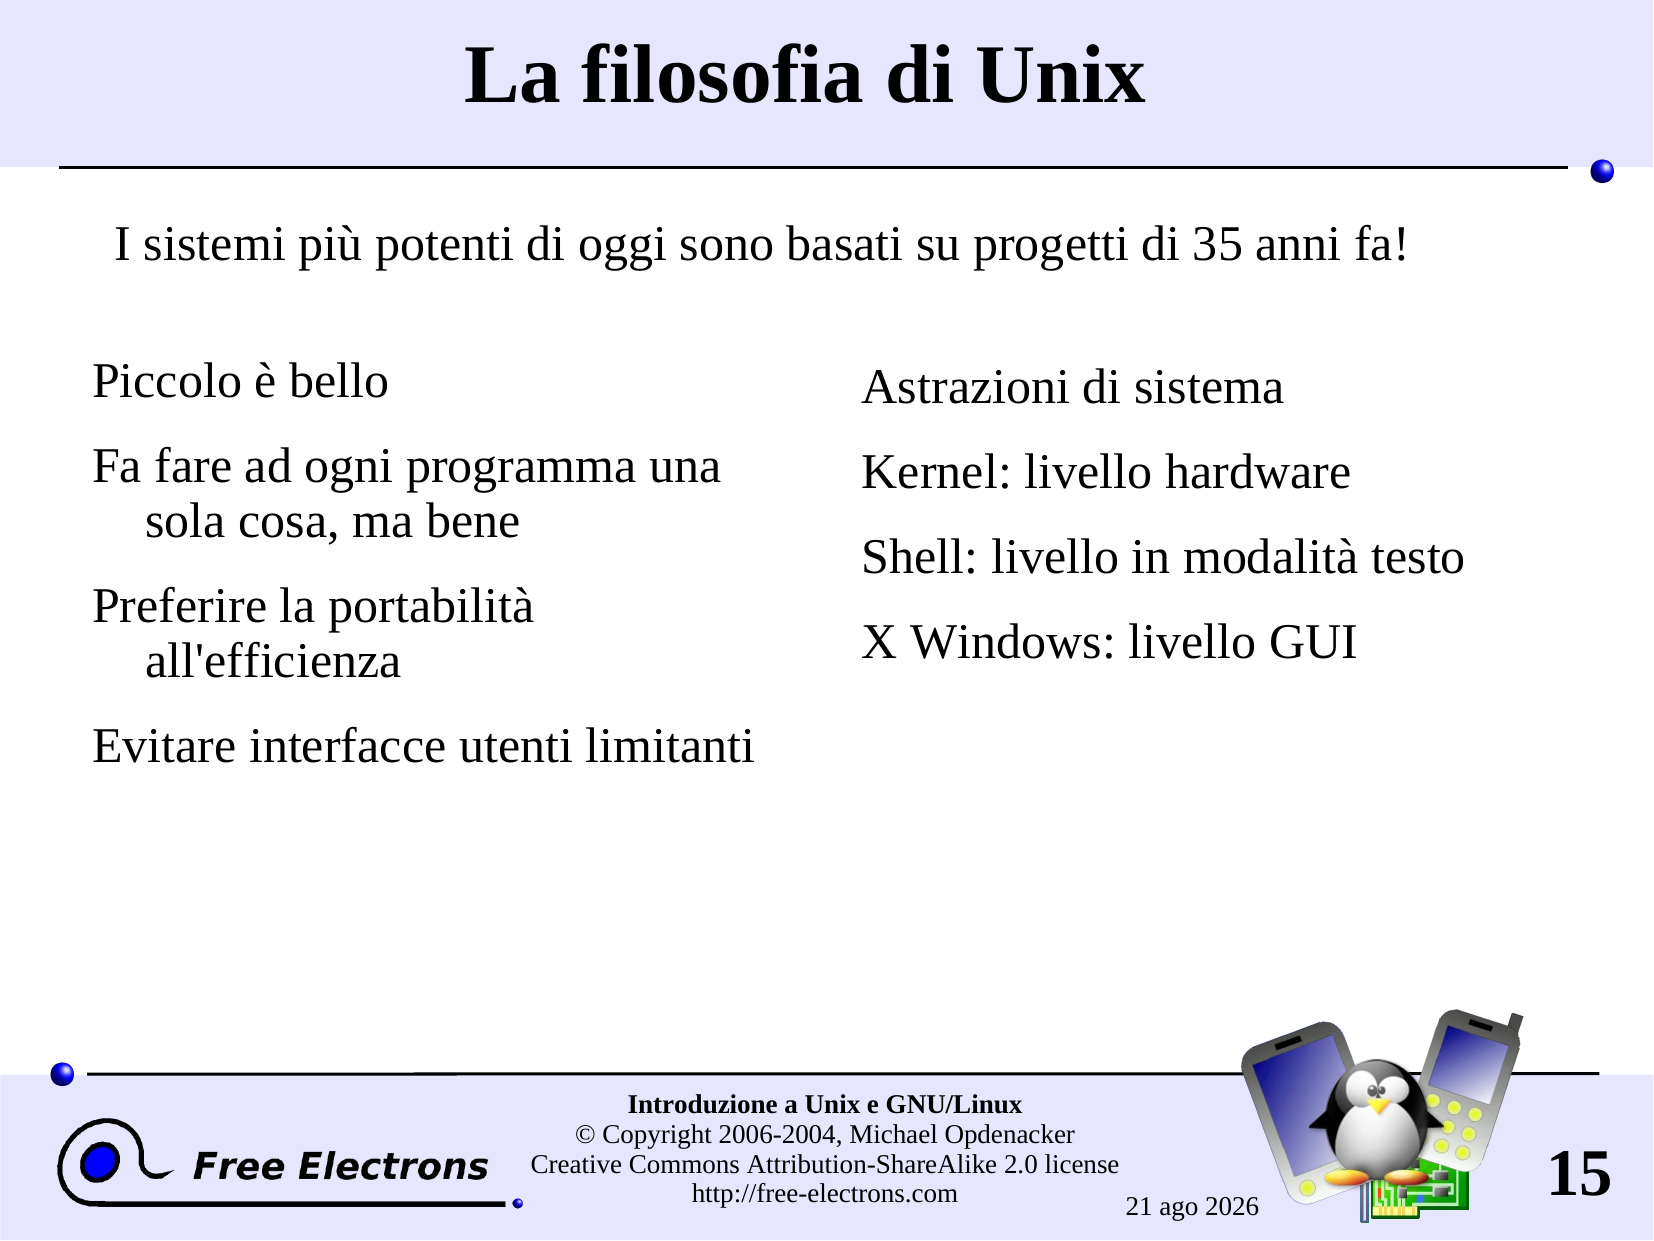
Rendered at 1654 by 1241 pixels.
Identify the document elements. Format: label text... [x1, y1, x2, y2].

title La filosofia di Unix [60, 12, 1551, 138]
list I sistemi più potenti di oggi sono basati su progetti di 35 anni fa! [97, 215, 1492, 308]
list Astrazioni di sistema Kernel: livello hardware Shell: livello in modalità testo X Windows: livello GUI [844, 359, 1534, 952]
picture [50, 1107, 527, 1216]
list Piccolo è bello Fa fare ad ogni programma una sola cosa, ma bene Preferire la portabilità all'efficienza Evitare interfacce utenti limitanti [74, 353, 796, 1057]
picture [1225, 983, 1538, 1241]
